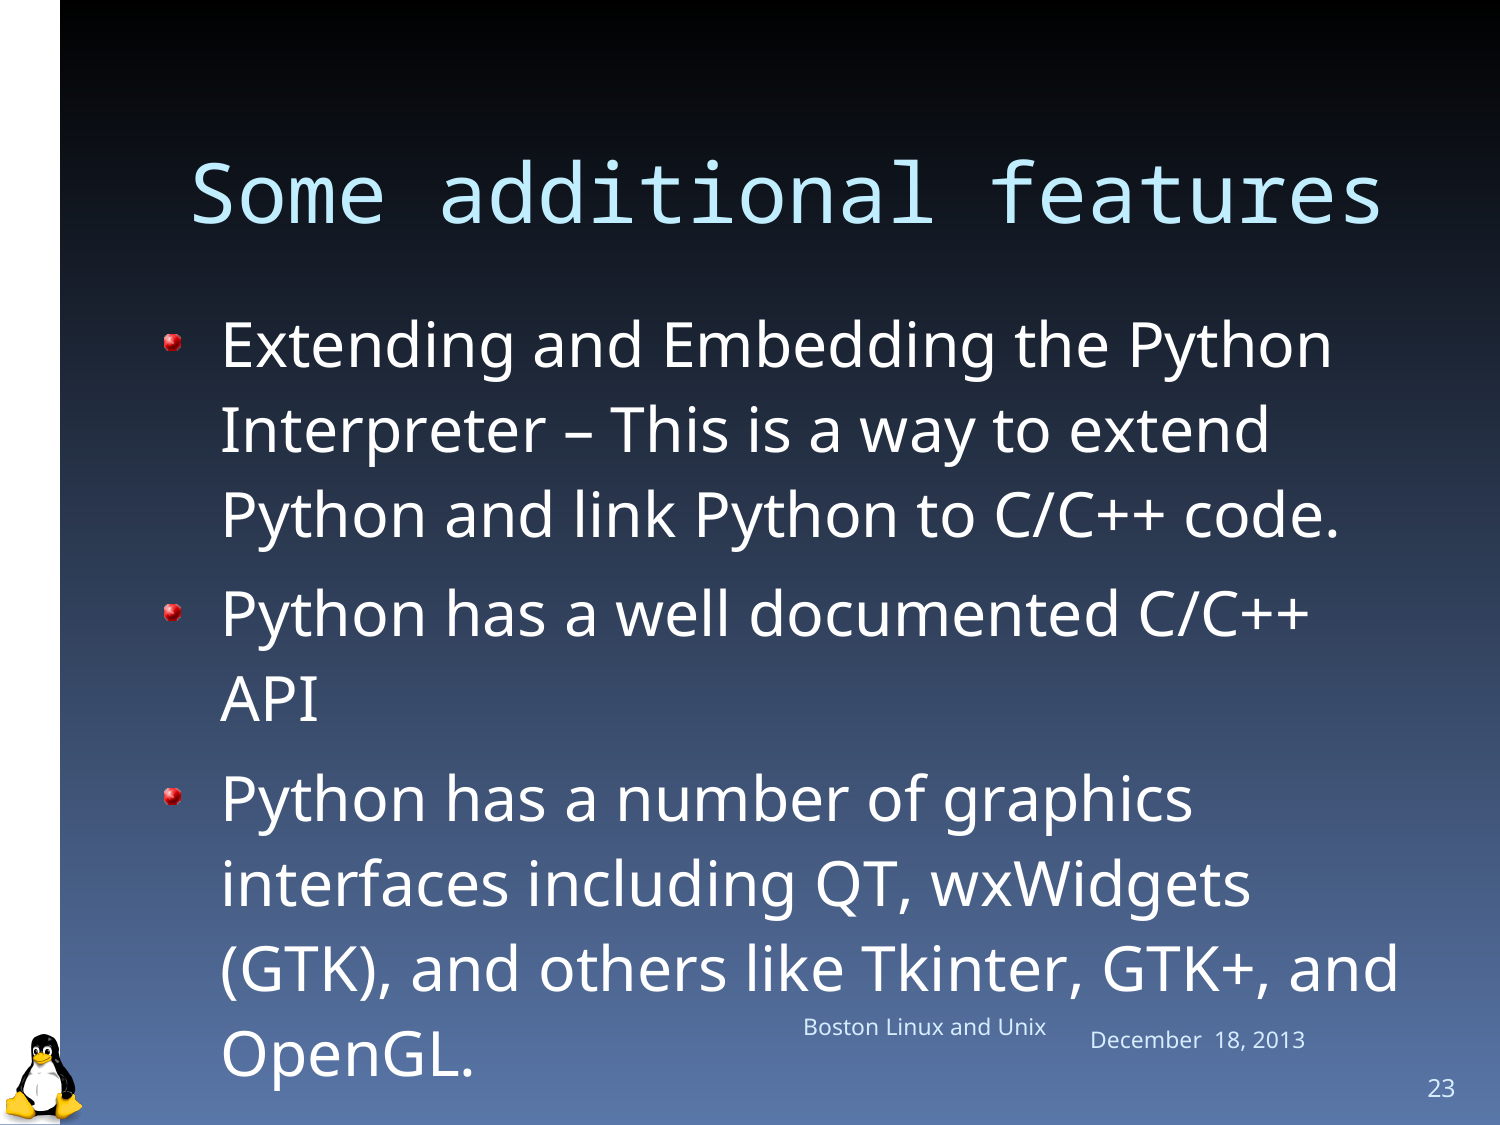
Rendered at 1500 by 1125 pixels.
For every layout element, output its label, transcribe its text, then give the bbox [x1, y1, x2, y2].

title Some additional features [149, 91, 1425, 292]
list Extending and Embedding the Python Interpreter – This is a way to extend Python and link Python to C/C++ code. Python has a well documented C/C++ API Python has a number of graphics interfaces including QT, wxWidgets (GTK), and others like Tkinter, GTK+, and OpenGL. [149, 292, 1425, 962]
picture [0, 1034, 82, 1125]
